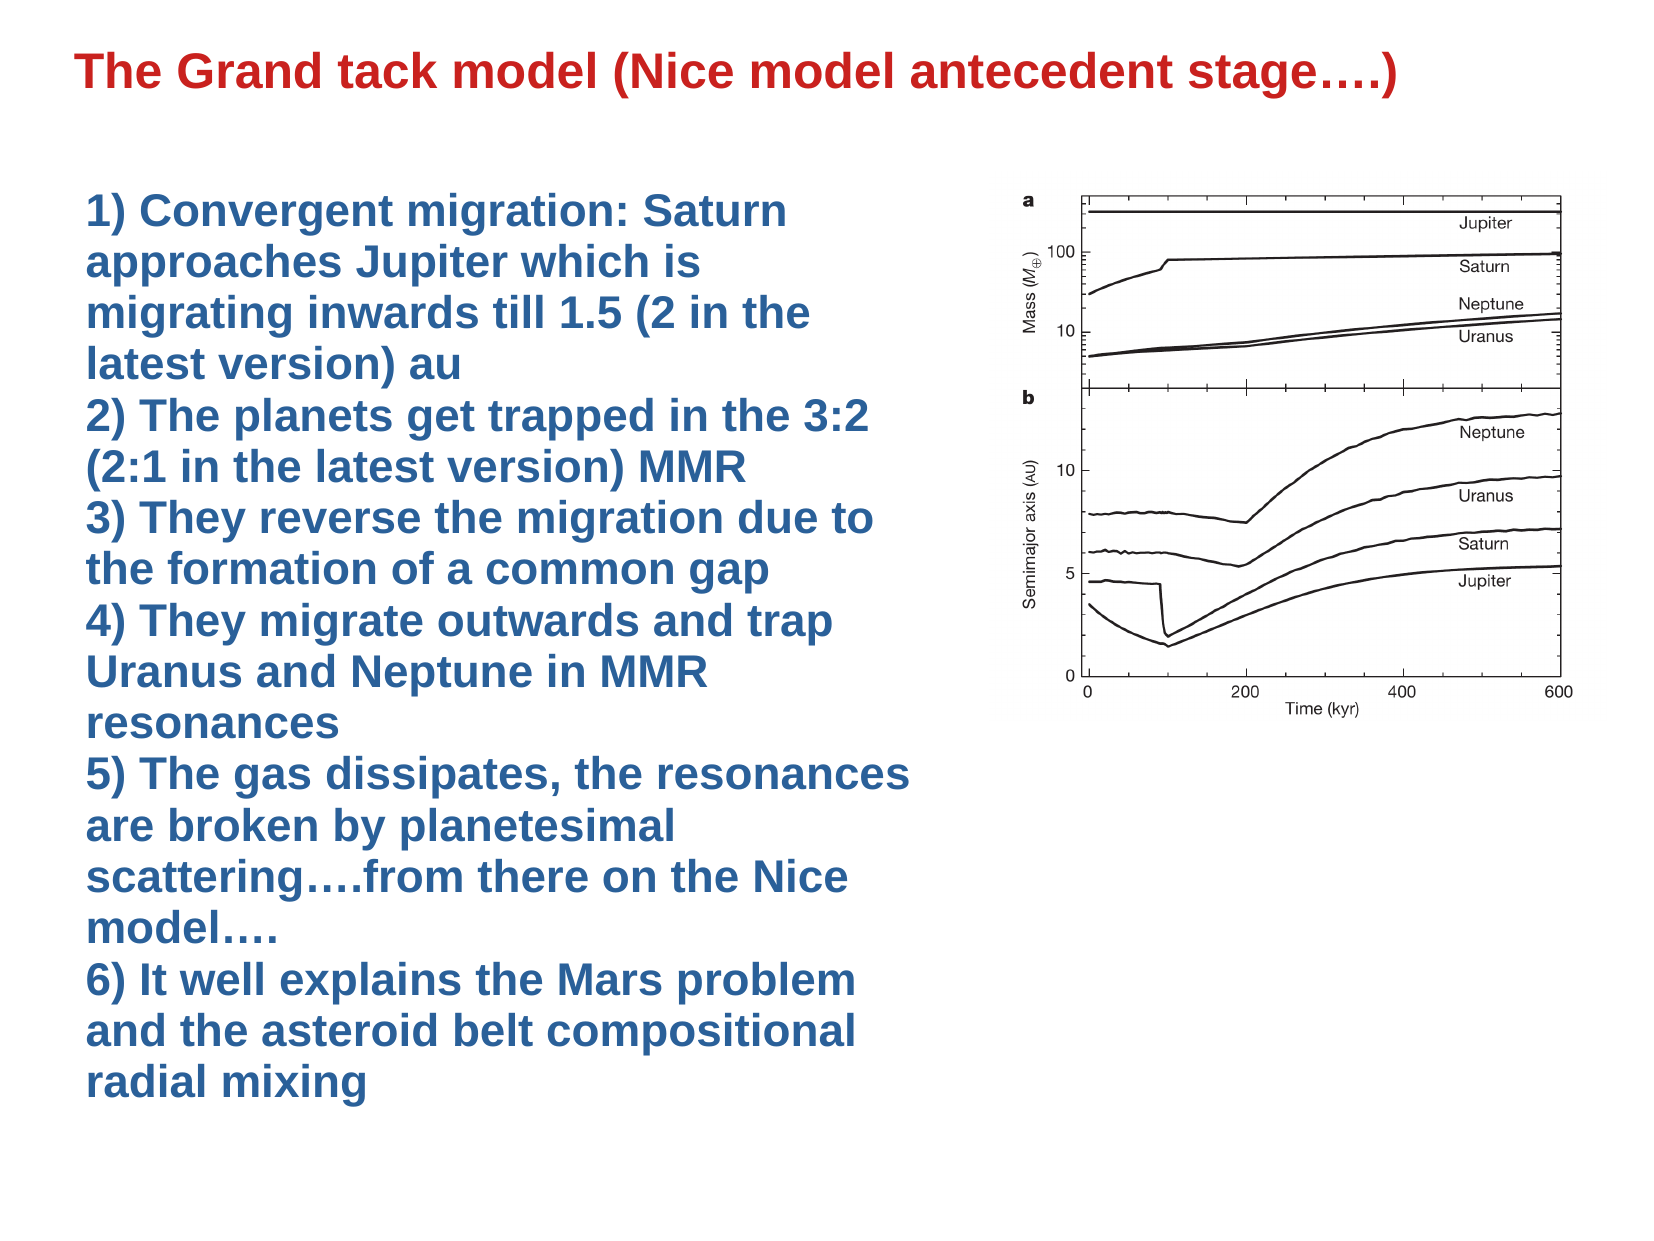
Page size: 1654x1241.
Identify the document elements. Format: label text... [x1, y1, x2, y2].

picture [989, 171, 1607, 721]
text_box The Grand tack model (Nice model antecedent stage….) [59, 35, 1512, 107]
text_box 1) Convergent migration: Saturn approaches Jupiter which is migrating inwards till 1.5 (2 in the latest version) au 2) The planets get trapped in the 3:2 (2:1 in the latest version) MMR 3) They reverse the migration due to the formation of a common gap 4) They migrate outwards and trap Uranus and Neptune in MMR resonances 5) The gas dissipates, the resonances are broken by planetesimal scattering….from there on the Nice model…. 6) It well explains the Mars problem and the asteroid belt compositional radial mixing [70, 177, 934, 1115]
